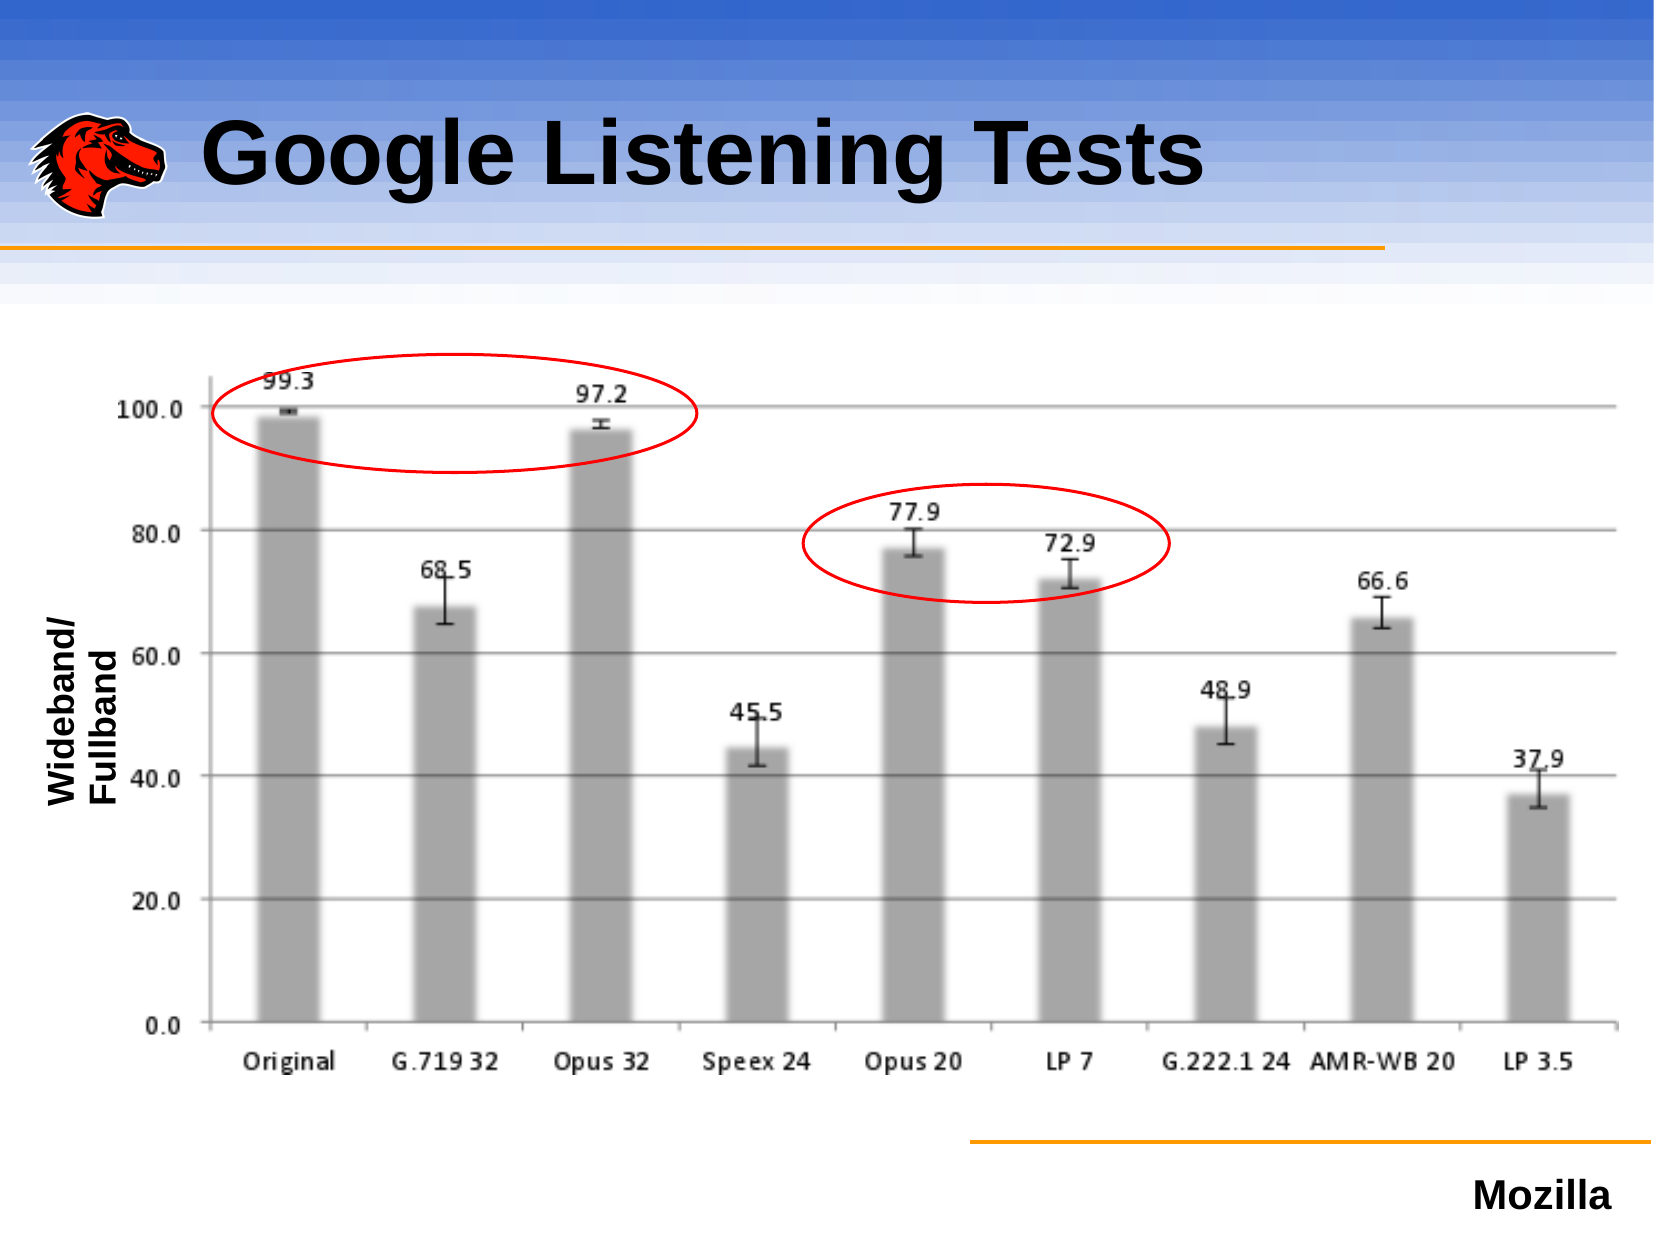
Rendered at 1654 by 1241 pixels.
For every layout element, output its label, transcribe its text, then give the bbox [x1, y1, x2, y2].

title Google Listening Tests [200, 49, 1571, 257]
picture [0, 0, 1654, 1241]
text_box Wideband/ Fullband [32, 600, 132, 821]
